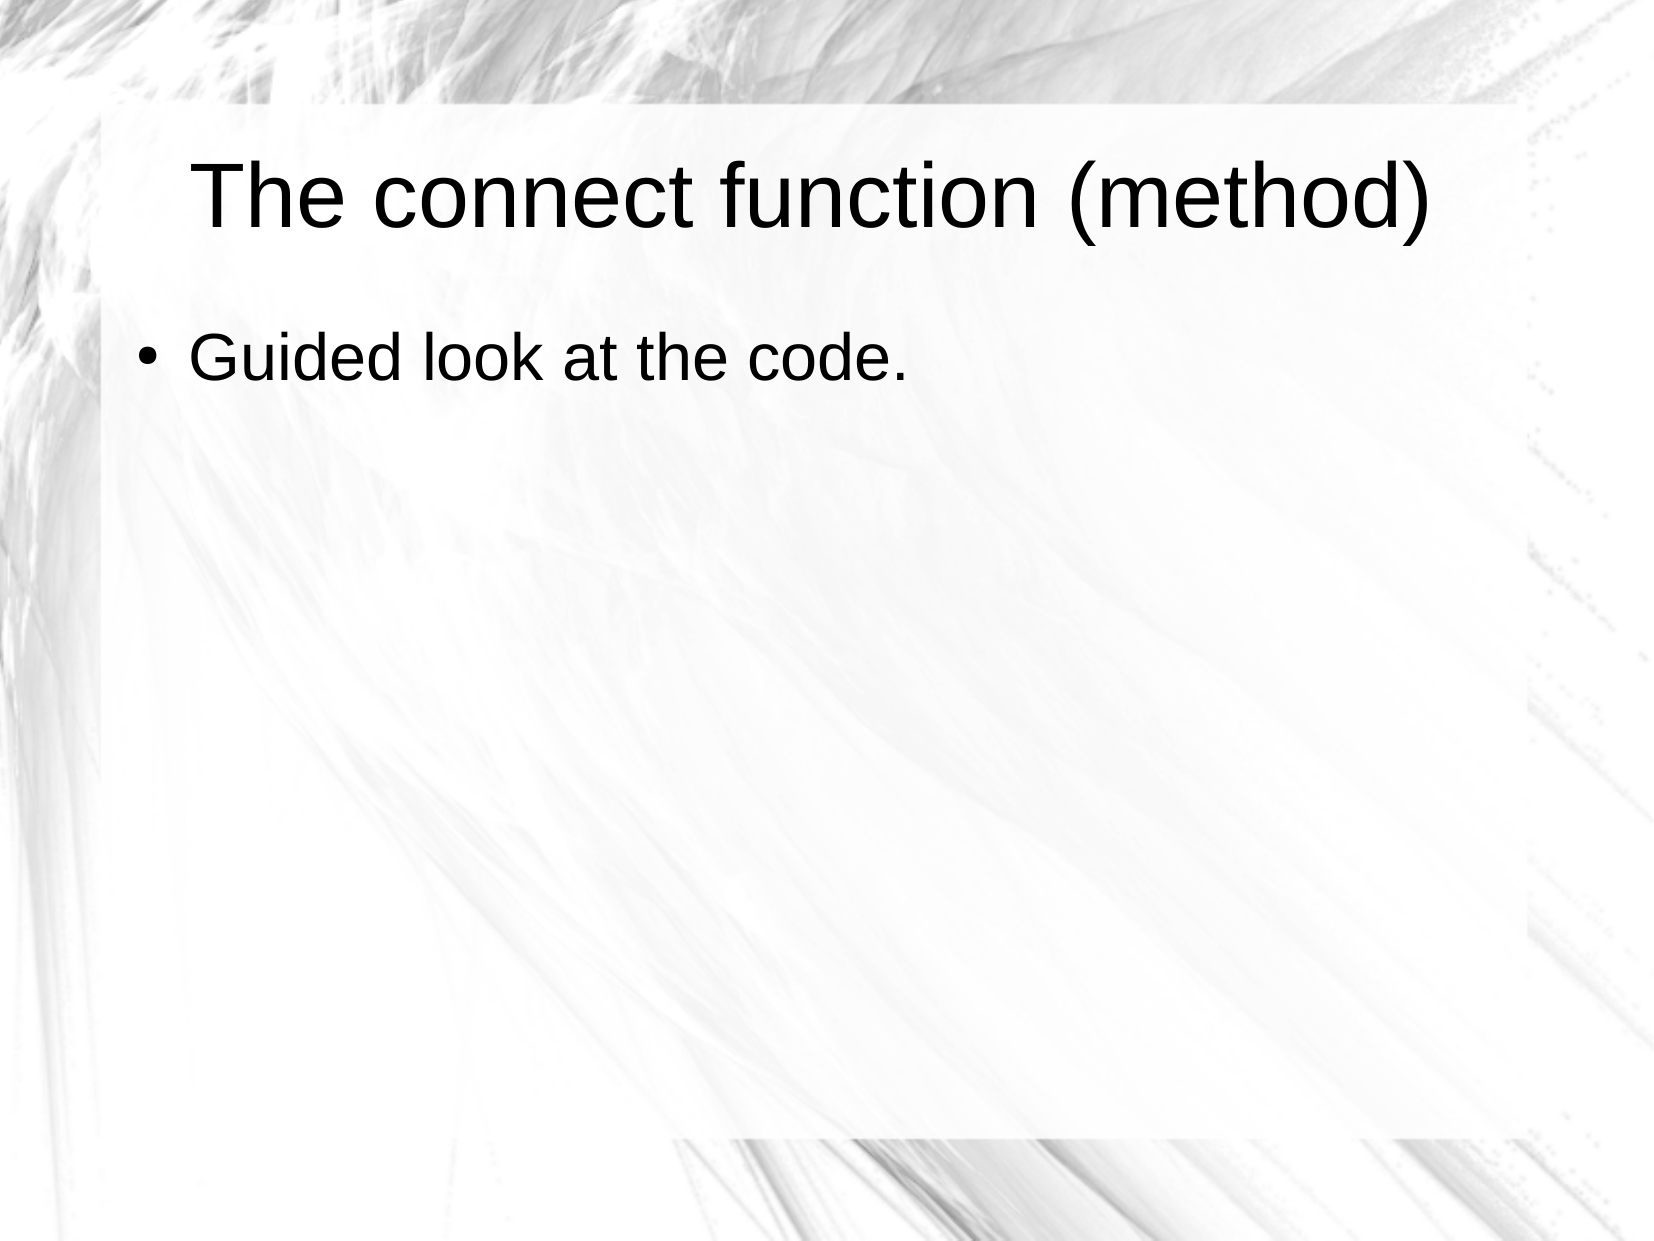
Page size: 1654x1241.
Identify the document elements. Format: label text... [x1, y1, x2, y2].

title The connect function (method) [118, 119, 1506, 273]
list Guided look at the code. [118, 319, 1571, 1124]
picture [0, 0, 1654, 1241]
